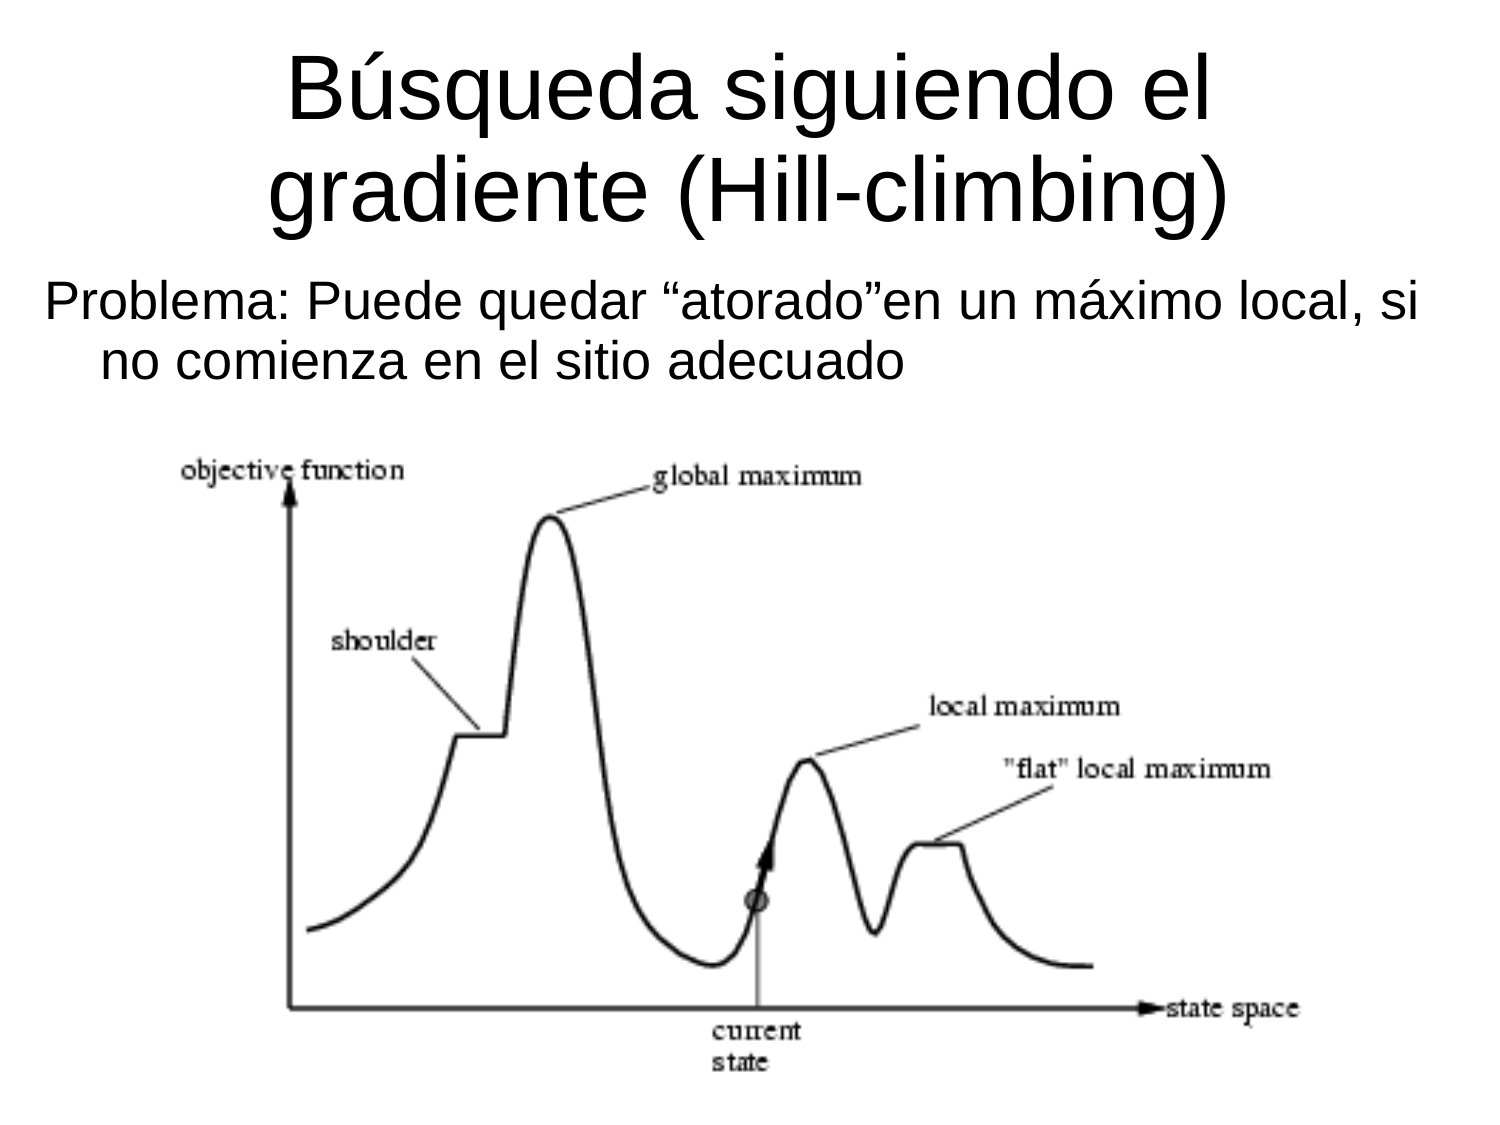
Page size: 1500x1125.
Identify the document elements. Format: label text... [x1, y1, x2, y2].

title Búsqueda siguiendo el gradiente (Hill-climbing) [75, 24, 1426, 254]
list Problema: Puede quedar “atorado”en un máximo local, si no comienza en el sitio adecuado [29, 262, 1477, 1006]
picture [174, 449, 1313, 1089]
